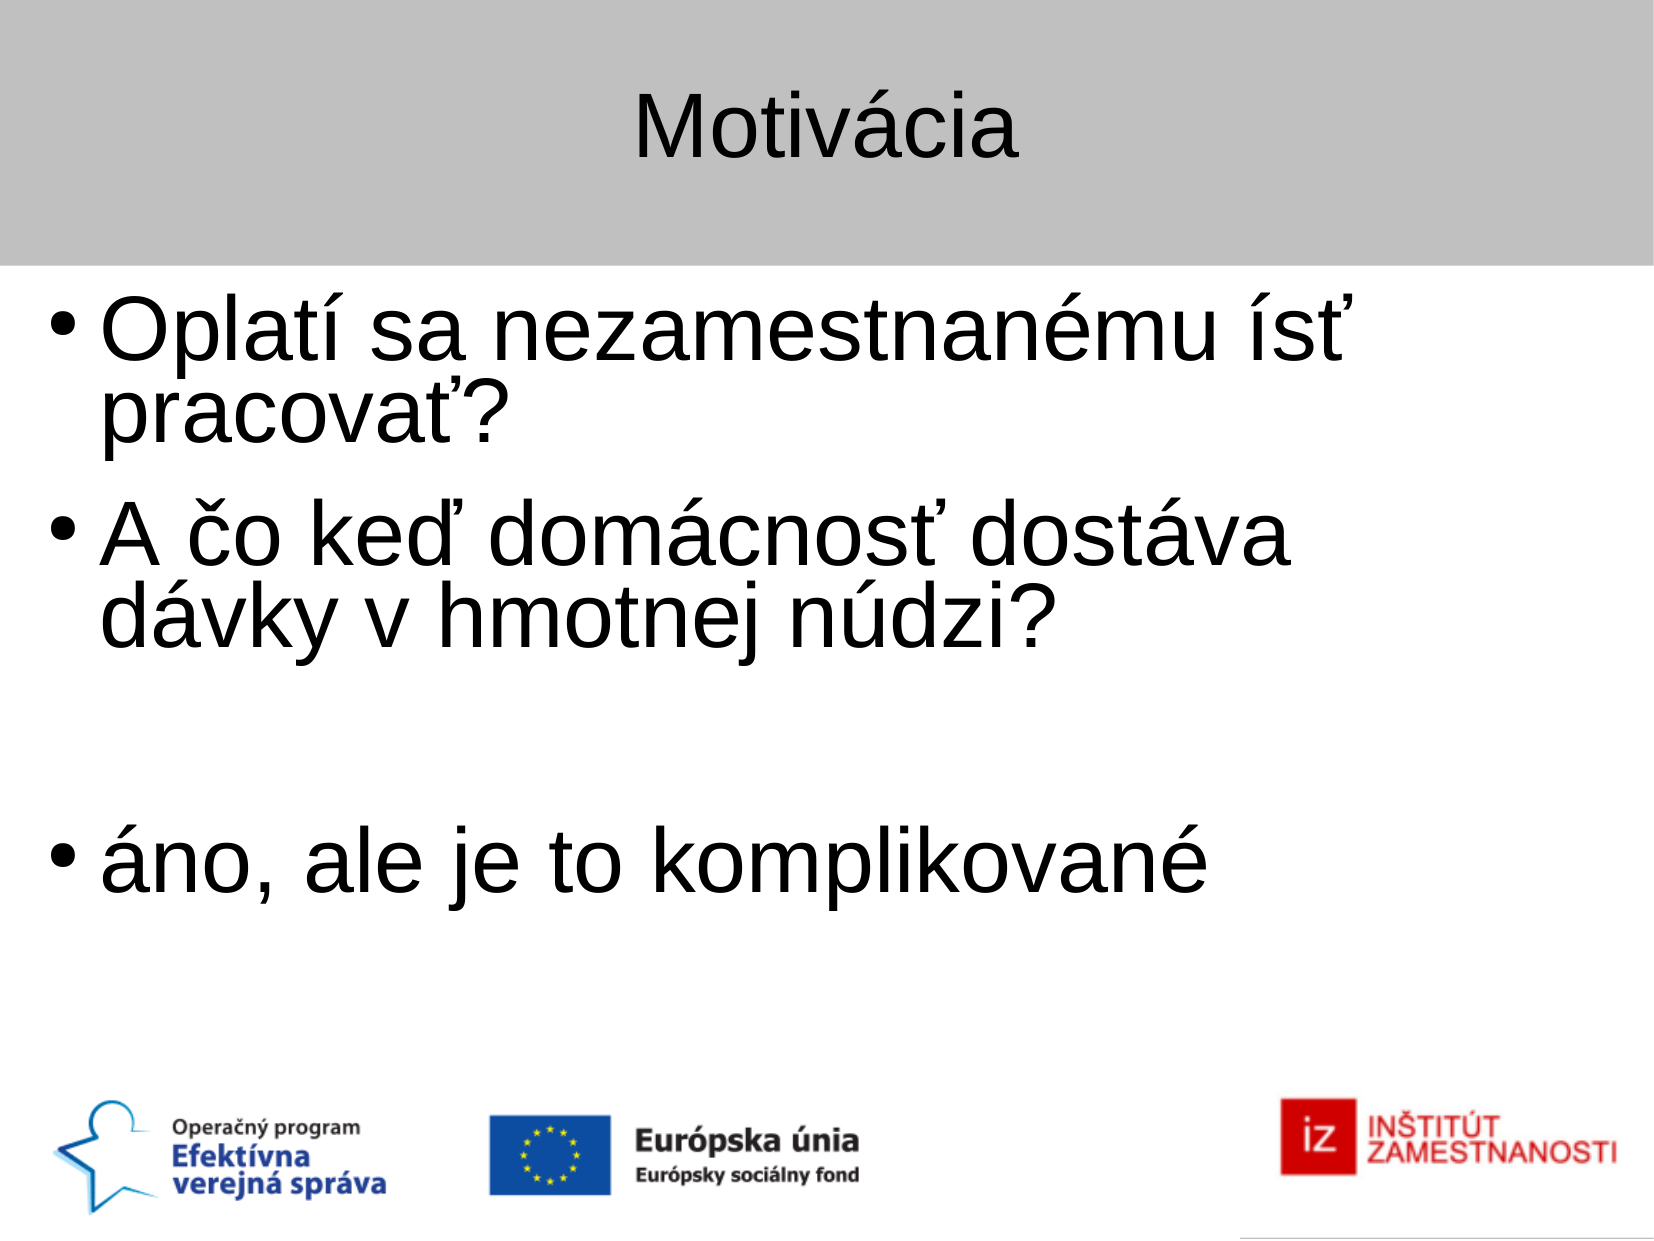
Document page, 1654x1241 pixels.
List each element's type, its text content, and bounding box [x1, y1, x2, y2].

title Motivácia [88, 29, 1565, 237]
picture [1240, 1033, 1654, 1241]
list Oplatí sa nezamestnanému ísť pracovať? A čo keď domácnosť dostáva dávky v hmotnej núdzi? áno, ale je to komplikované [29, 295, 1533, 1077]
picture [29, 1077, 886, 1241]
